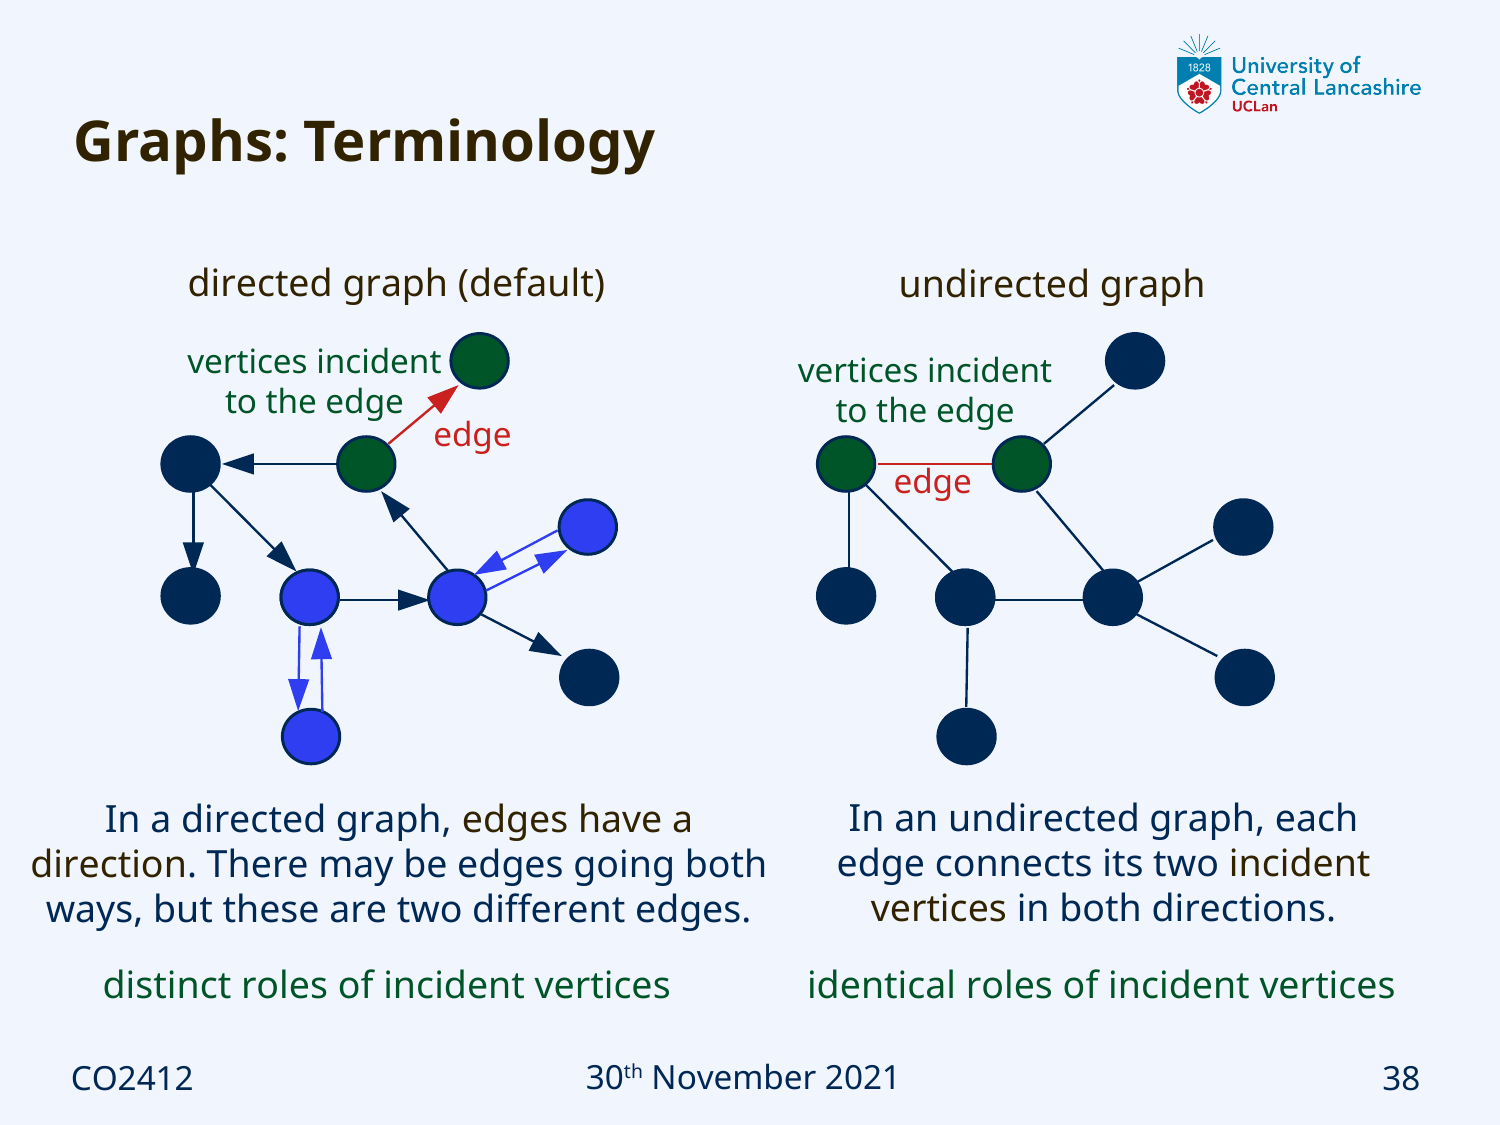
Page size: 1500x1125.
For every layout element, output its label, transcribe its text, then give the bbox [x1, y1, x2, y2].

title Graphs: Terminology [58, 54, 1500, 224]
text_box [282, 709, 340, 764]
text_box [993, 437, 1051, 492]
text_box [560, 650, 618, 705]
text_box [280, 570, 339, 625]
text_box directed graph (default) [128, 252, 665, 312]
text_box [1106, 333, 1164, 389]
text_box vertices incident to the edge [136, 332, 494, 428]
text_box [428, 570, 487, 625]
text_box [1214, 499, 1273, 555]
text_box In a directed graph, edges have a direction. There may be edges going both ways, but these are two different edges. [14, 787, 785, 937]
text_box [1216, 650, 1274, 705]
text_box identical roles of incident vertices [769, 953, 1435, 1014]
text_box [161, 568, 220, 624]
text_box undirected graph [783, 252, 1321, 313]
text_box [936, 570, 994, 625]
text_box [1084, 570, 1142, 625]
text_box In an undirected graph, each edge connects its two incident vertices in both directions. [809, 787, 1398, 937]
text_box edge [878, 453, 991, 514]
text_box [817, 437, 875, 492]
text_box [161, 436, 220, 492]
text_box vertices incident to the edge [746, 341, 1104, 437]
text_box [337, 436, 396, 492]
text_box [494, 337, 509, 385]
text_box distinct roles of incident vertices [54, 953, 720, 1014]
picture [1177, 34, 1421, 54]
text_box [817, 568, 875, 624]
text_box [937, 709, 996, 764]
text_box edge [418, 405, 531, 466]
text_box [559, 499, 617, 555]
